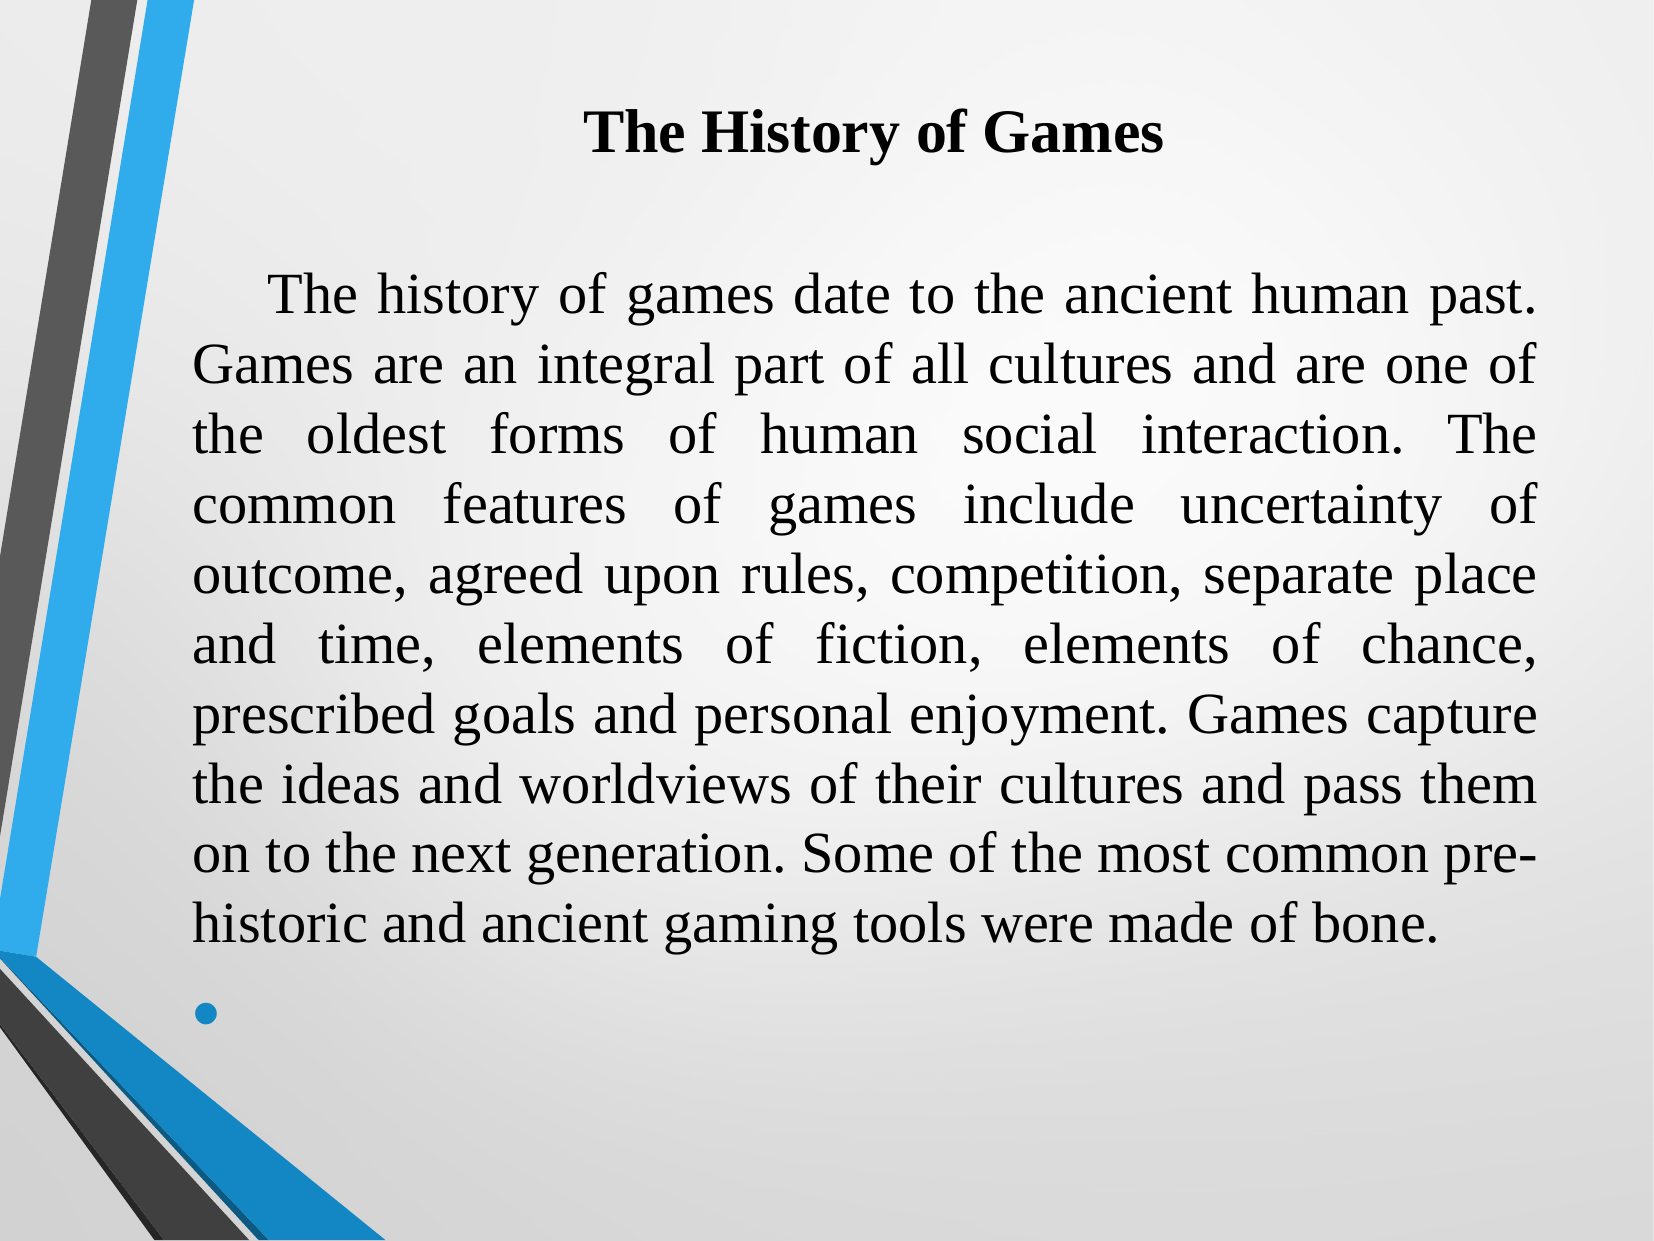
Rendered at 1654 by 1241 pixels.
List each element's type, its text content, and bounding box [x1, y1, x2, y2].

list The history of games date to the ancient human past. Games are an integral part of all cultures and are one of the oldest forms of human social interaction. The common features of games include uncertainty of outcome, agreed upon rules, competition, separate place and time, elements of fiction, elements of chance, prescribed goals and personal enjoyment. Games capture the ideas and worldviews of their cultures and pass them on to the next generation. Some of the most common pre-historic and ancient gaming tools were made of bone. [177, 228, 1571, 1085]
title The History of Games [177, 82, 1571, 228]
